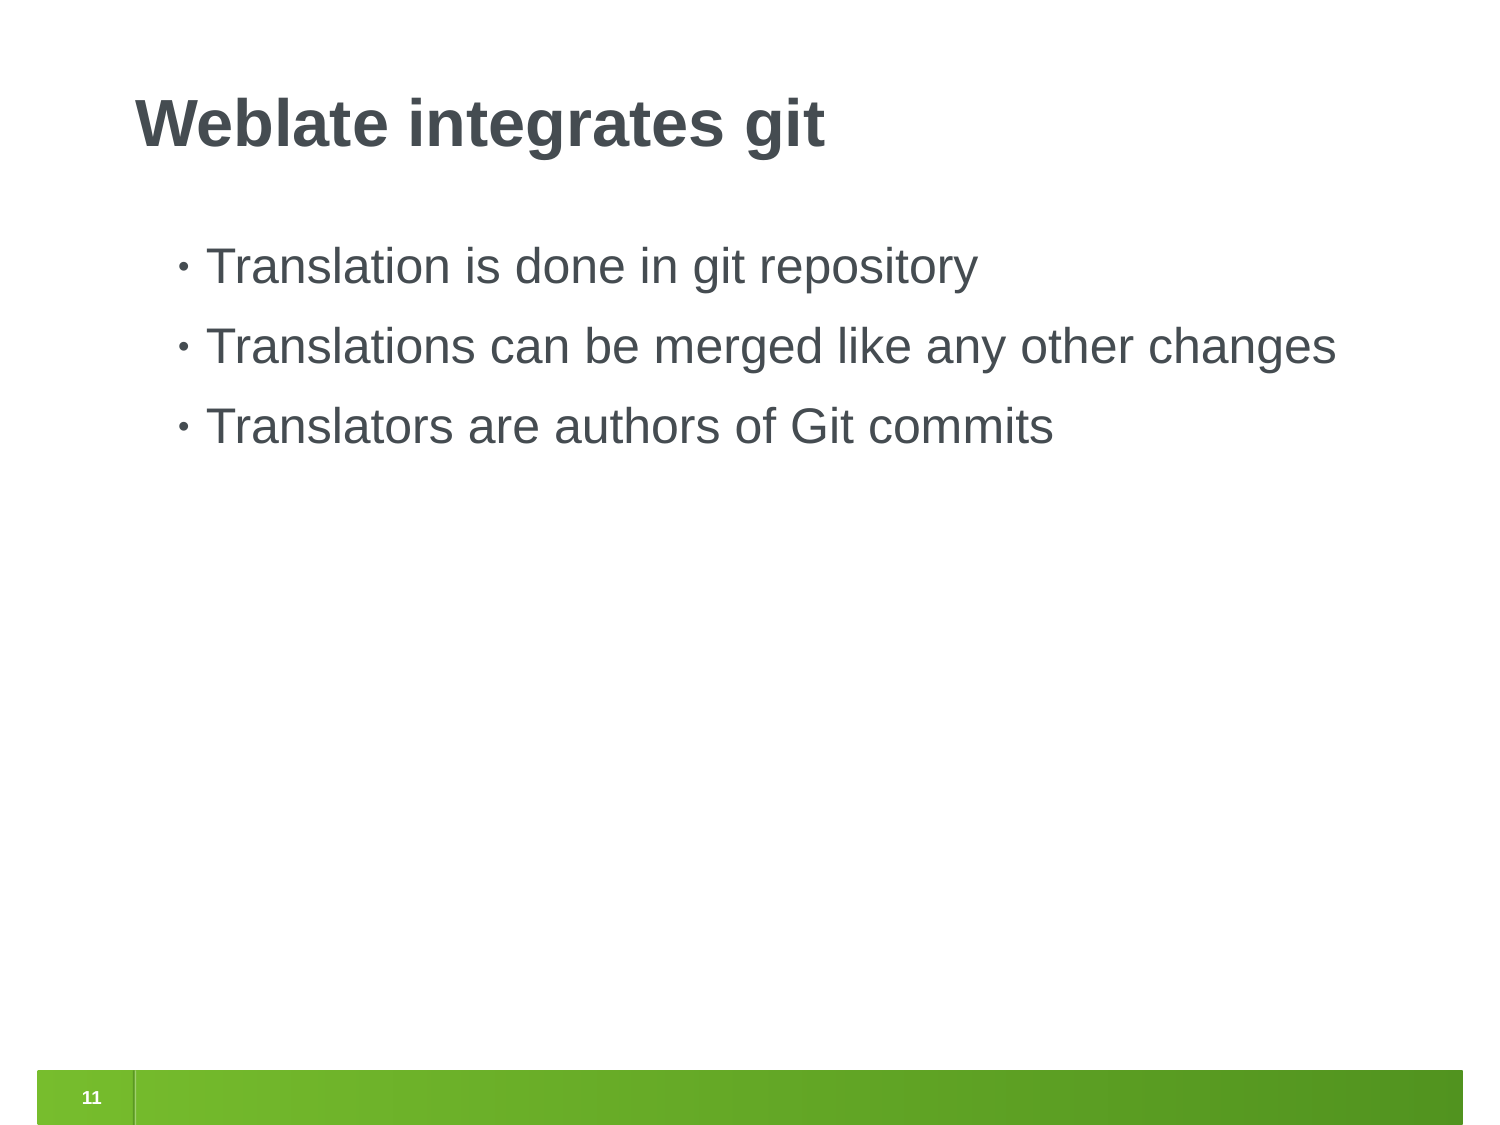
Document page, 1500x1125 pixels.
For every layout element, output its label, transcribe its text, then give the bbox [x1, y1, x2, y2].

title Weblate integrates git [135, 41, 1372, 204]
list Translation is done in git repository Translations can be merged like any other changes Translators are authors of Git commits [135, 238, 1372, 982]
